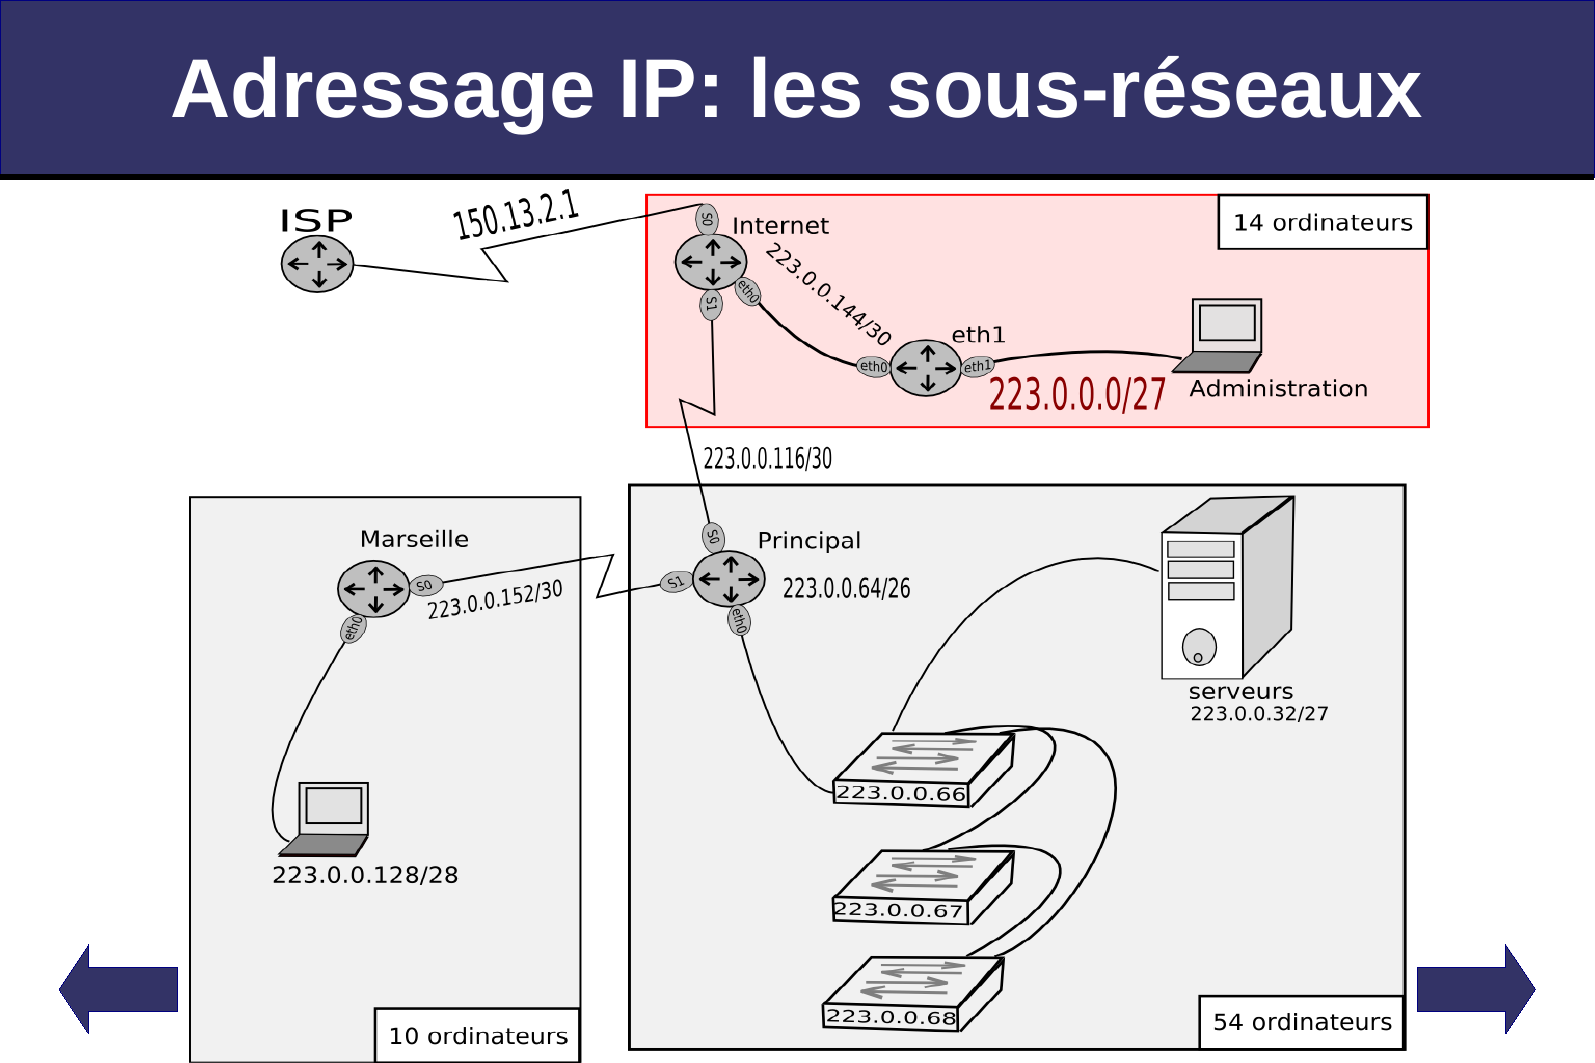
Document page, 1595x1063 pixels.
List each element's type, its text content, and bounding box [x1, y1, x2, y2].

text_box [1430, 944, 1536, 1034]
picture [189, 188, 1430, 1063]
text_box Adressage IP: les sous-réseaux [0, 0, 1595, 178]
text_box [59, 944, 178, 1034]
